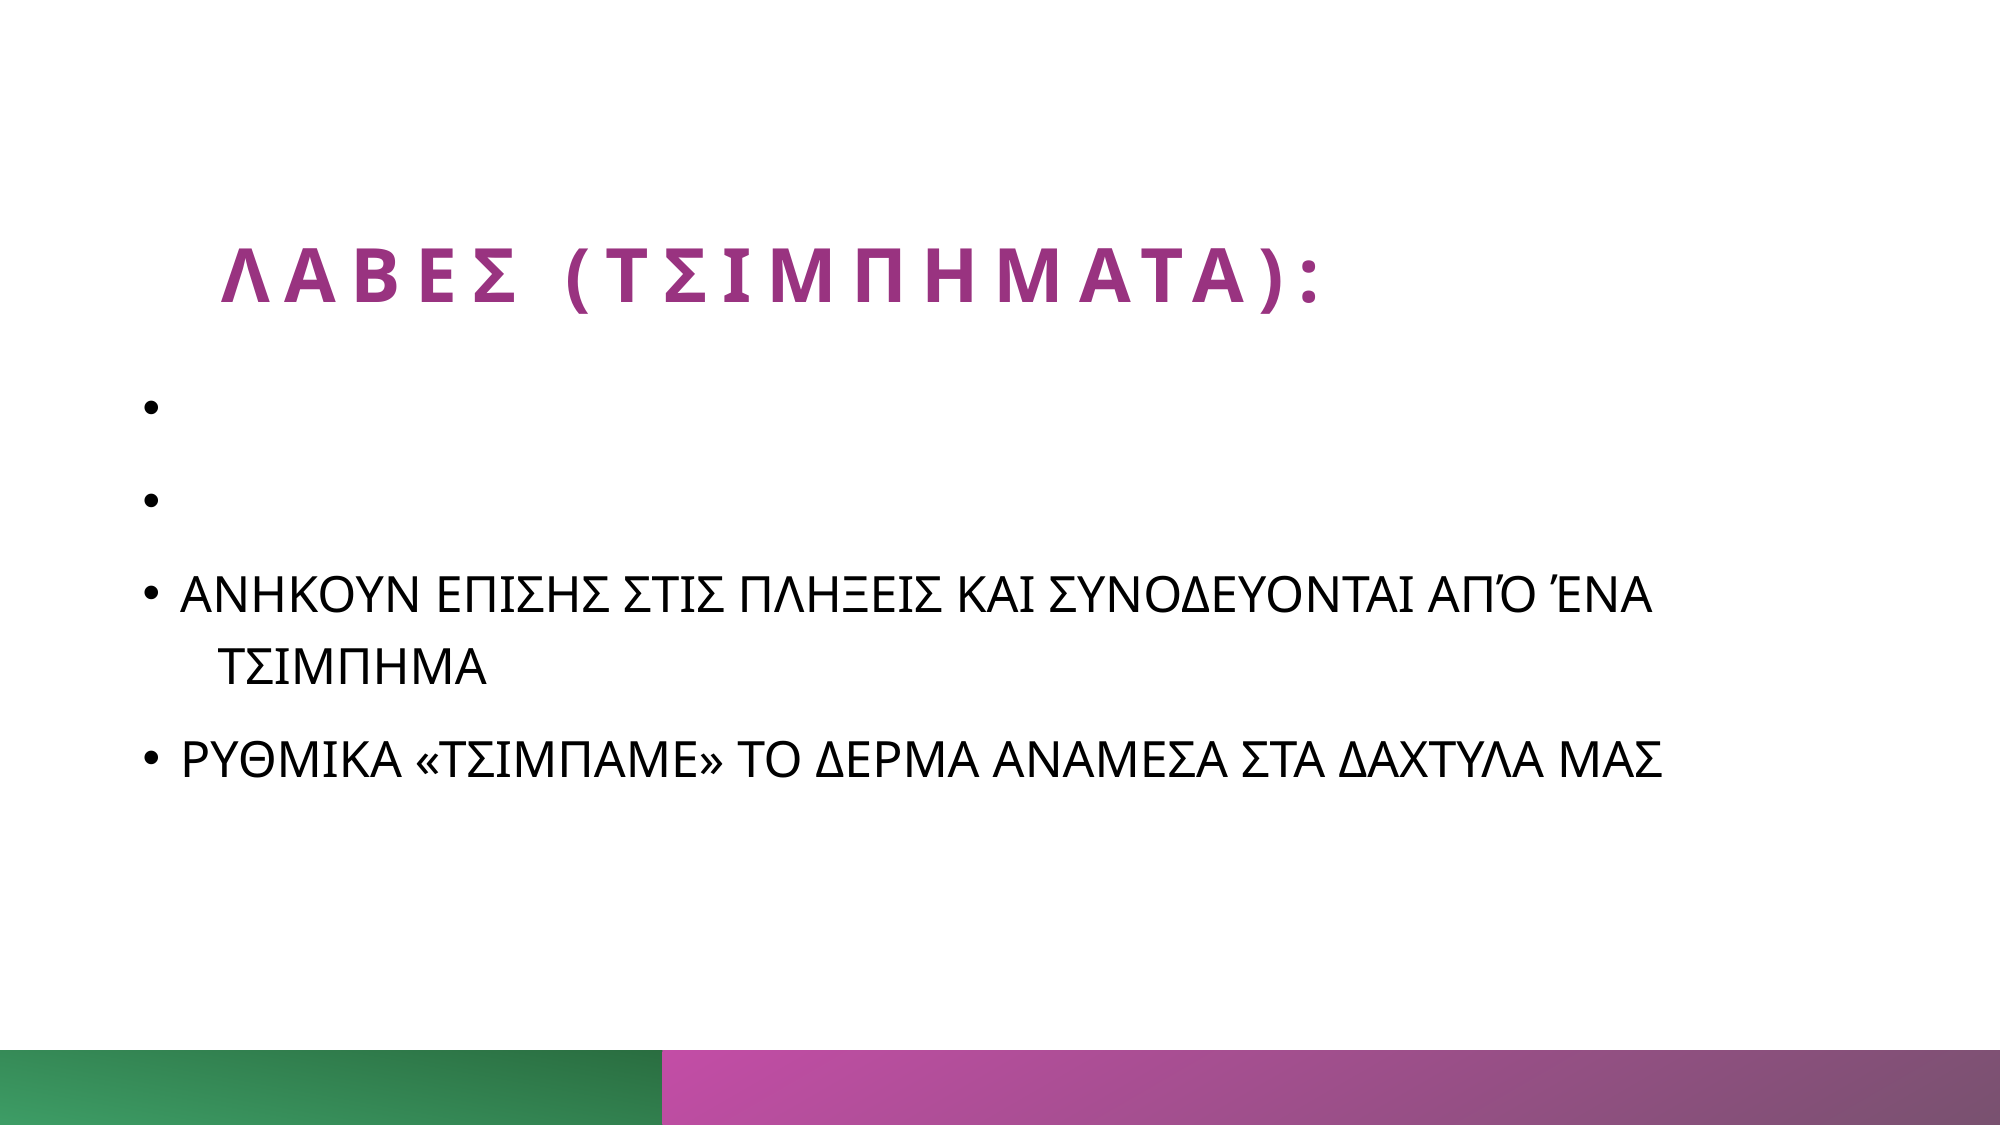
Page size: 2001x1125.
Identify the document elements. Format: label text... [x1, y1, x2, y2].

list ΑΝΗΚΟΥΝ ΕΠΙΣΗΣ ΣΤΙΣ ΠΛΗΞΕΙΣ ΚΑΙ ΣΥΝΟΔΕΥΟΝΤΑΙ ΑΠΌ ΈΝΑ ΤΣΙΜΠΗΜΑ ΡΥΘΜΙΚΑ «ΤΣΙΜΠΑΜΕ» ΤΟ ΔΕΡΜΑ ΑΝΑΜΕΣΑ ΣΤΑ ΔΑΧΤΥΛΑ ΜΑΣ [142, 377, 1906, 788]
title ΛΑΒΕΣ (ΤΣΙΜΠΗΜΑΤΑ): [221, 164, 1322, 318]
